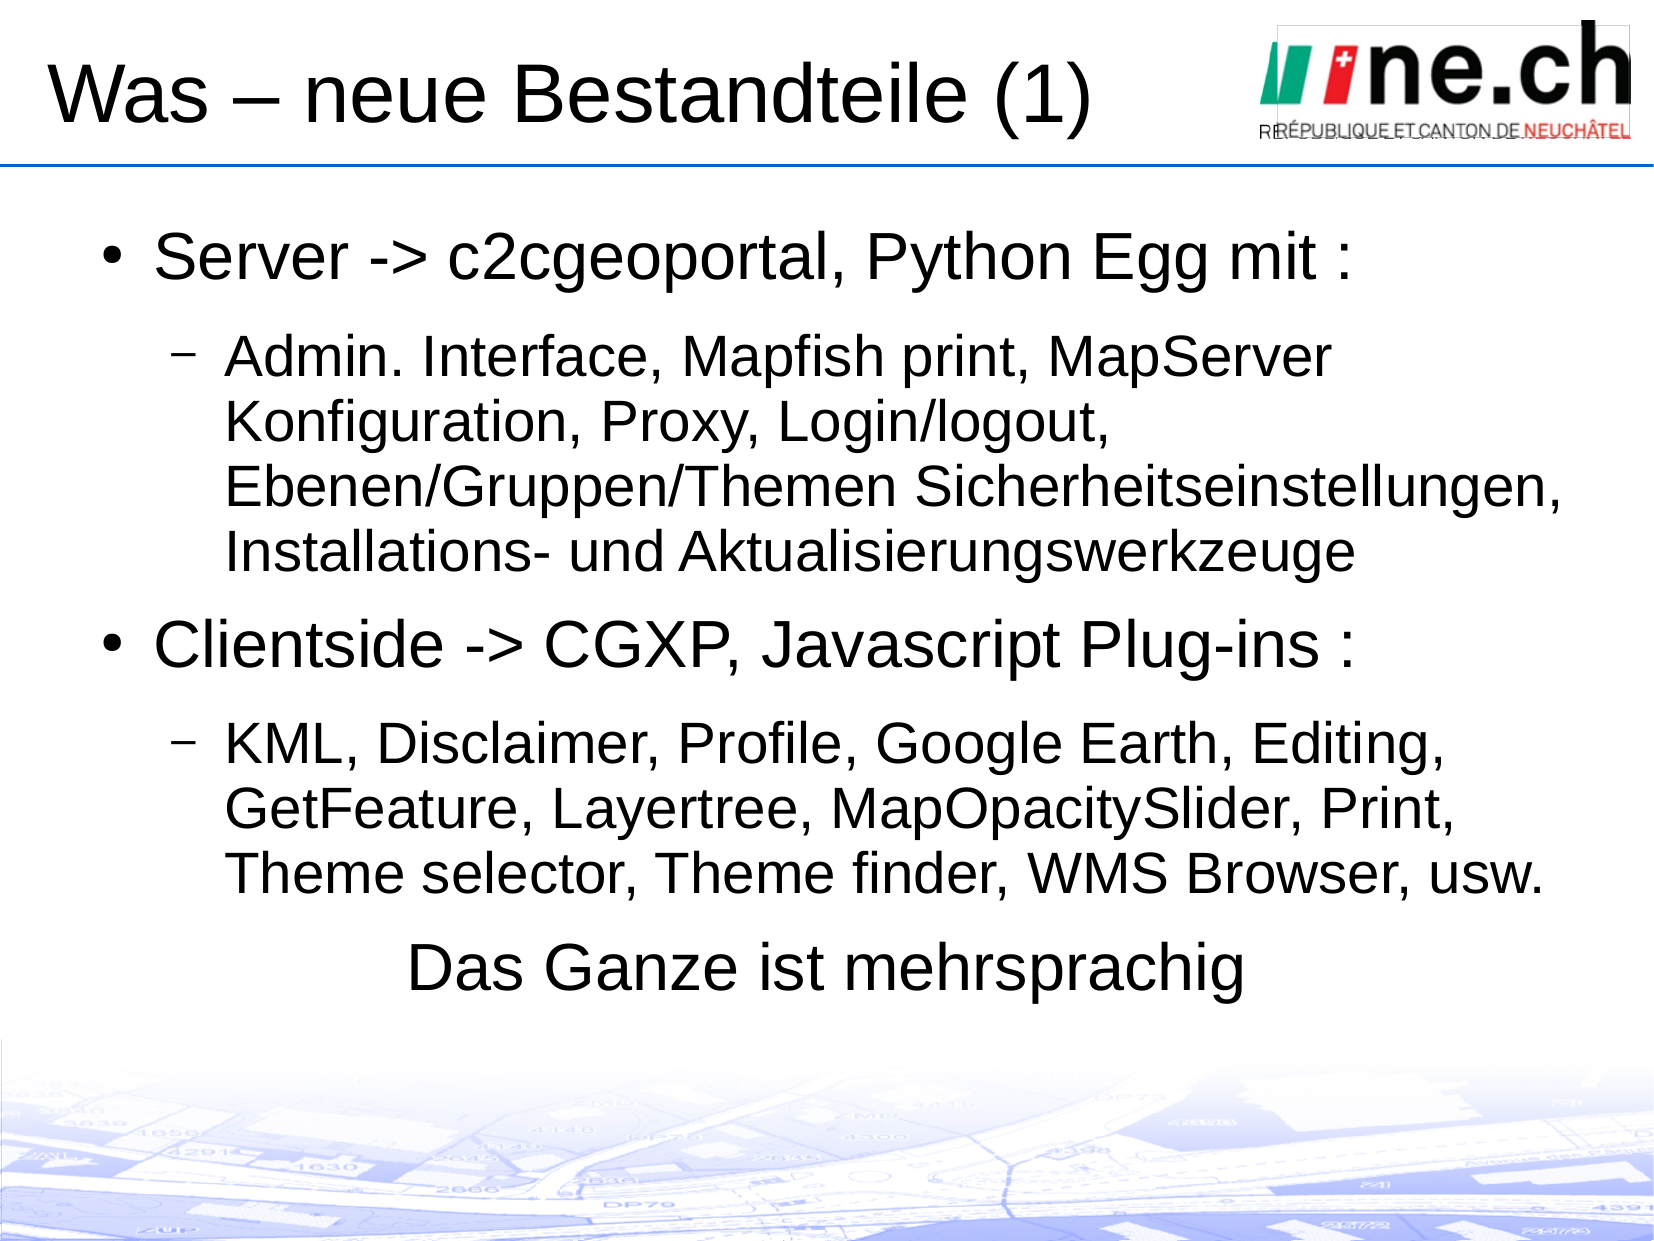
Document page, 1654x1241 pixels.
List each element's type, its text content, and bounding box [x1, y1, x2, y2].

title Was – neue Bestandteile (1) [47, 0, 1536, 198]
picture [1536, 24, 1631, 139]
list Server -> c2cgeoportal, Python Egg mit : Admin. Interface, Mapfish print, MapServer Konfiguration, Proxy, Login/logout, Ebenen/Gruppen/Themen Sicherheitseinstellungen, Installations- und Aktualisierungswerkzeuge Clientside -> CGXP, Javascript Plug-ins : KML, Disclaimer, Profile, Google Earth, Editing, GetFeature, Layertree, MapOpacitySlider, Print, Theme selector, Theme finder, WMS Browser, usw. Das Ganze ist mehrsprachig [82, 219, 1571, 1038]
picture [0, 1040, 1654, 1241]
